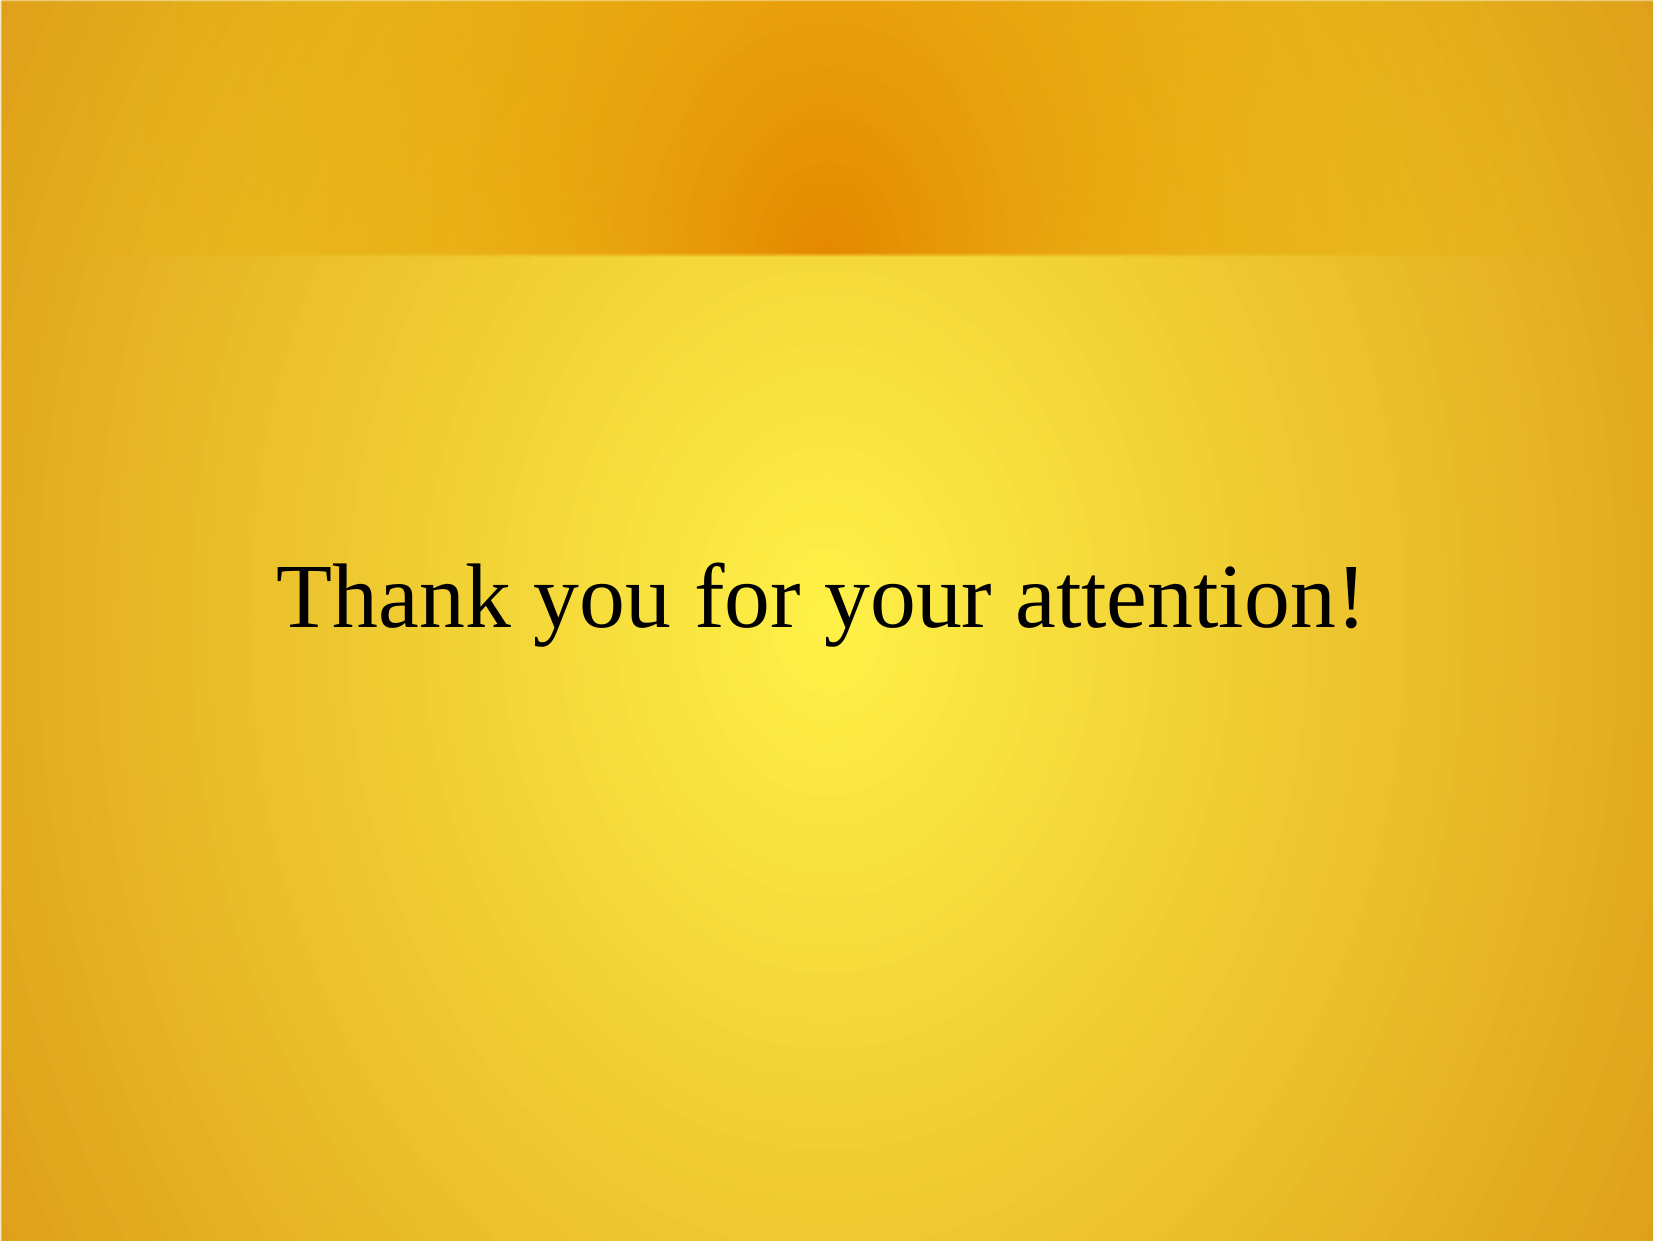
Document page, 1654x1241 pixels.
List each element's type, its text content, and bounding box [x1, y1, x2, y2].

picture [0, 0, 1654, 1241]
text_box Thank you for your attention! [78, 70, 1567, 1040]
